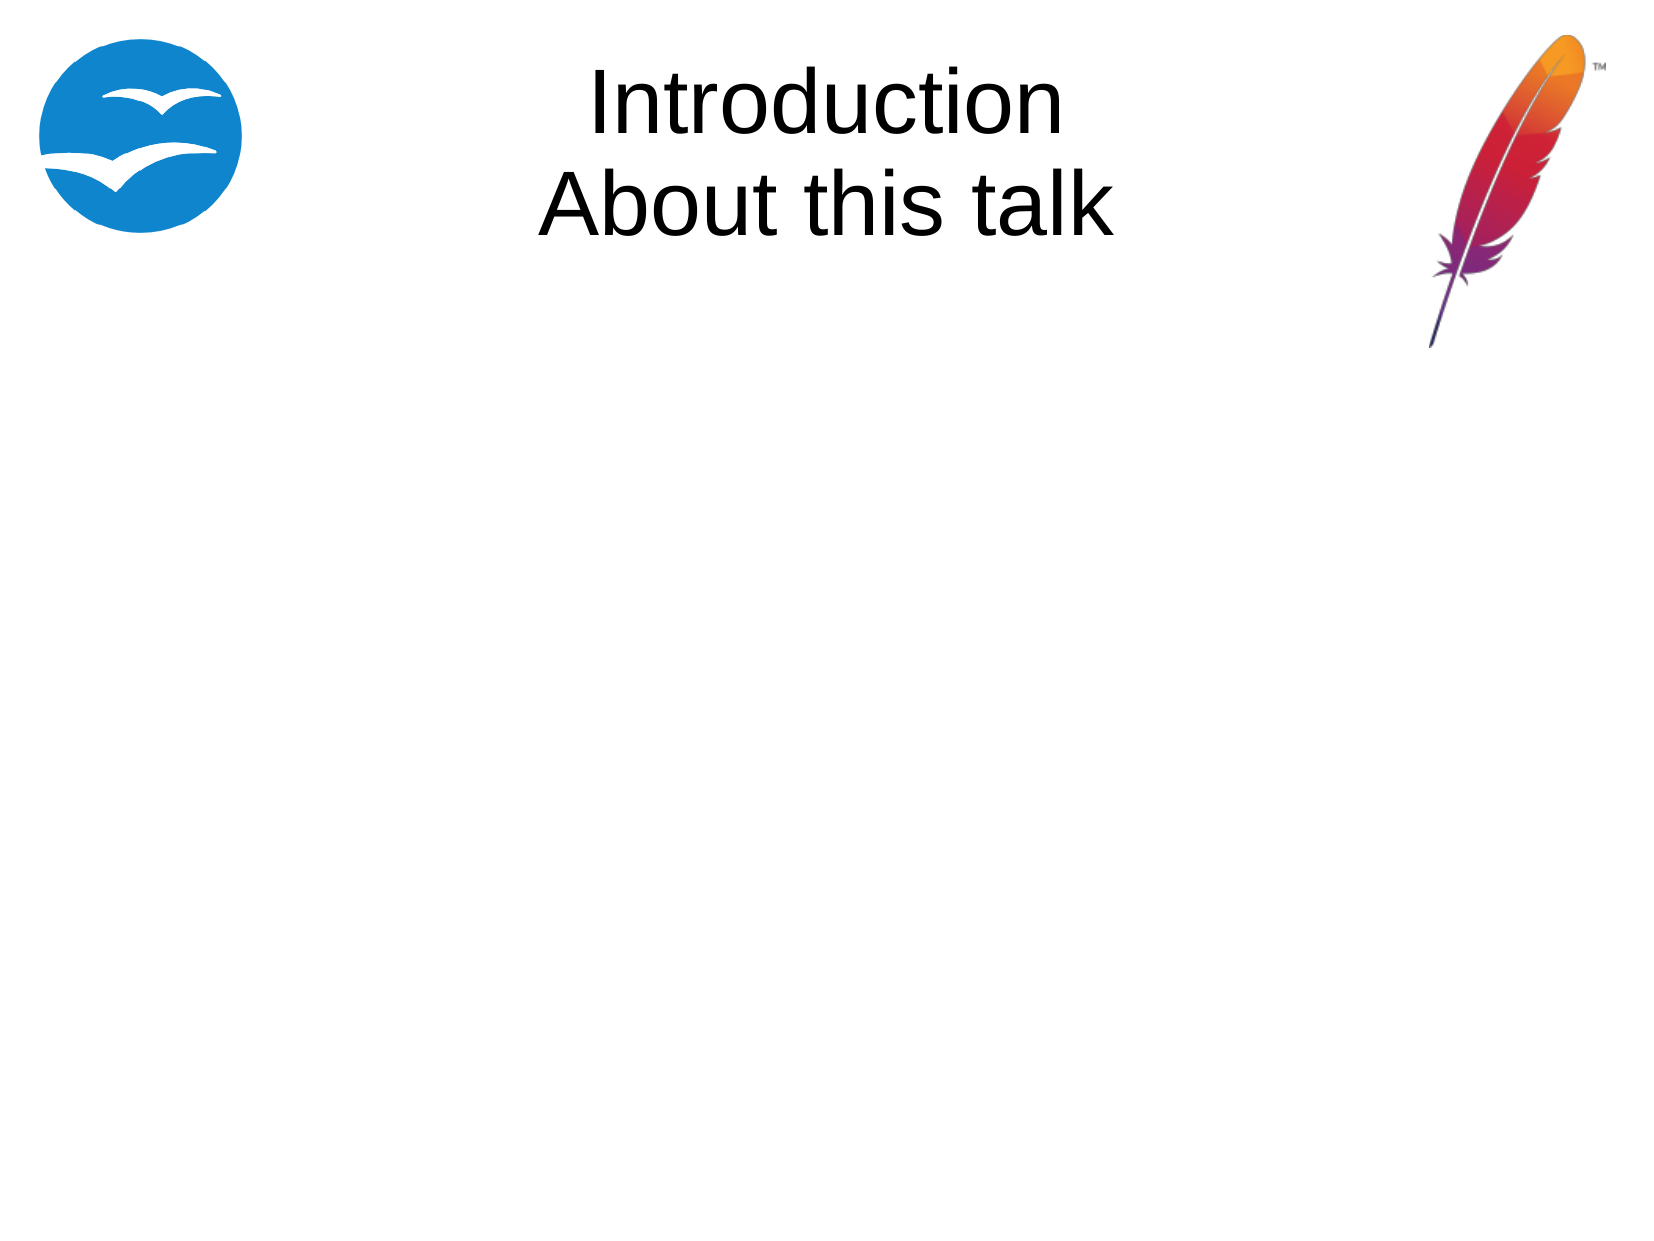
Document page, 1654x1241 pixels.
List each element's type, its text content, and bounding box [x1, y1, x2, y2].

title Introduction About this talk [271, 49, 1429, 257]
picture [11, 11, 271, 260]
picture [1429, 35, 1606, 348]
